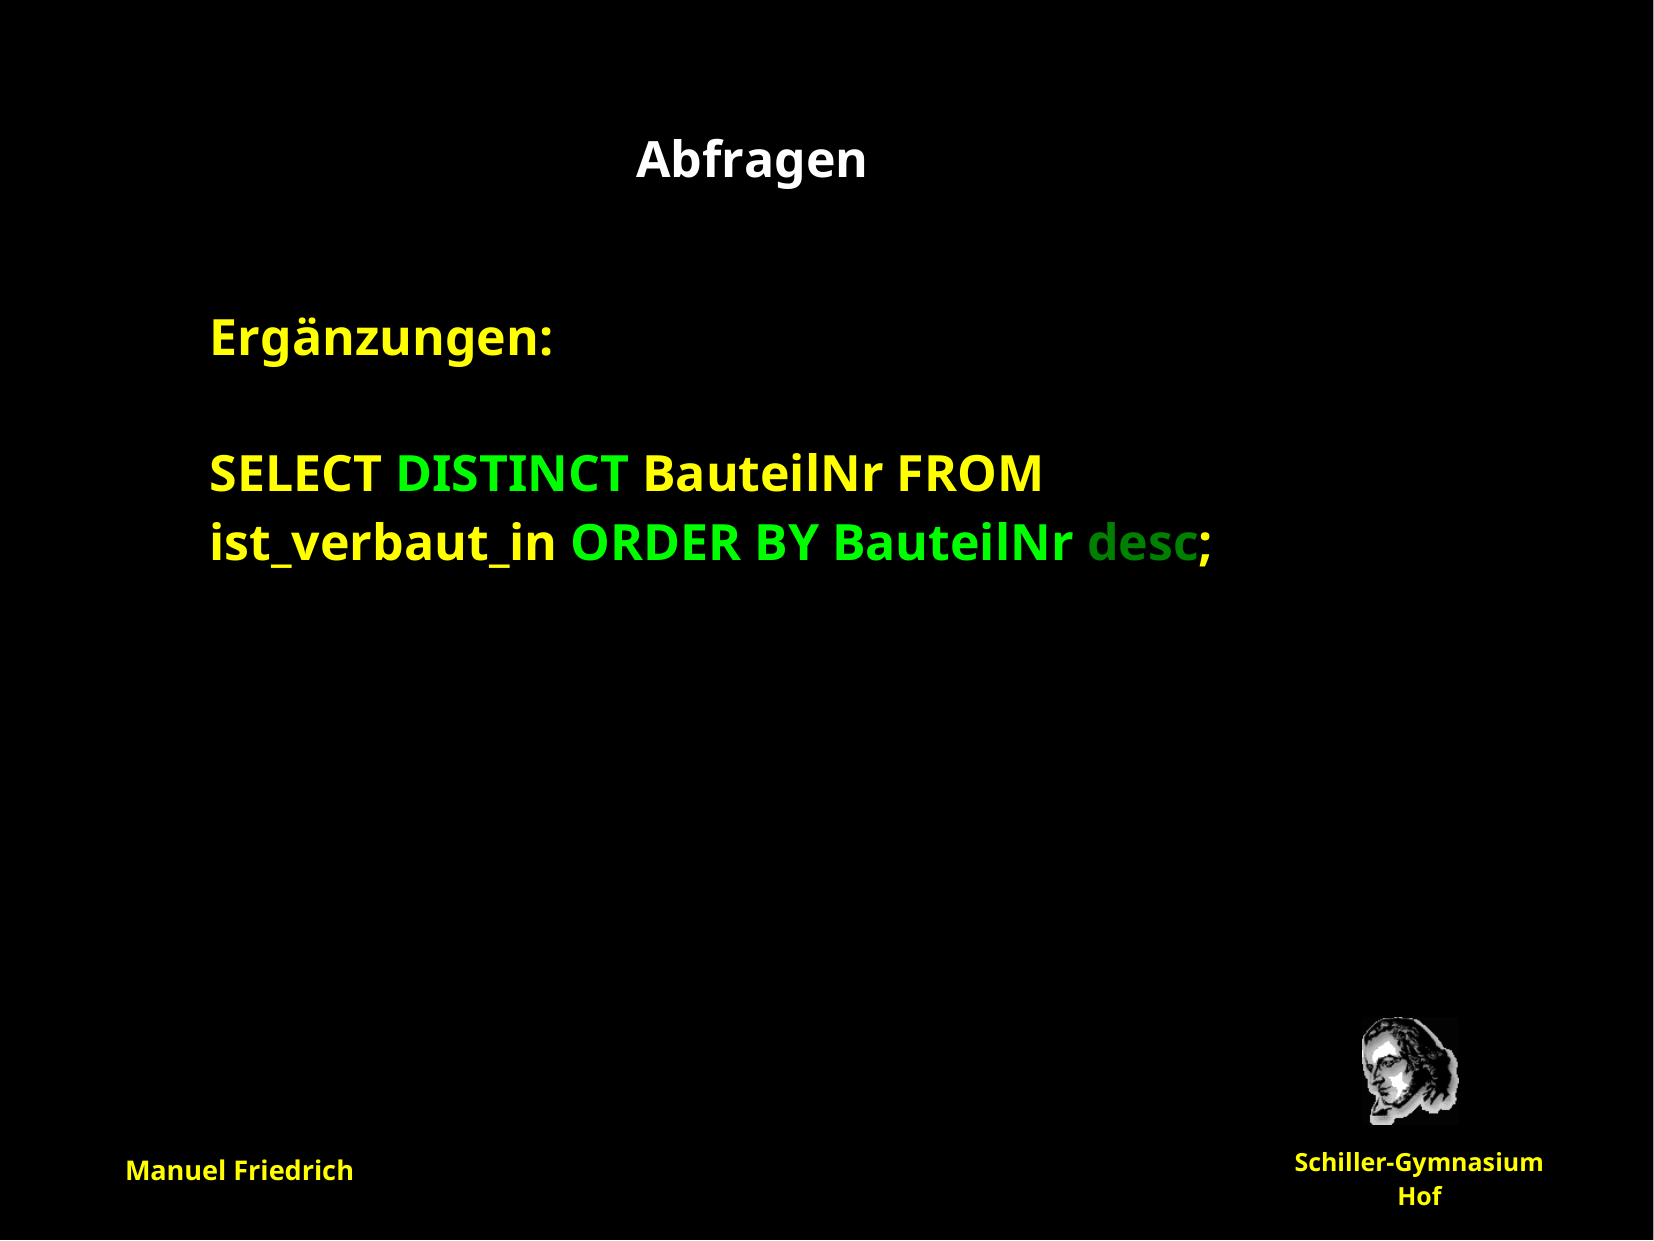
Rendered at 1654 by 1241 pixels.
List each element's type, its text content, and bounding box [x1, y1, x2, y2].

text_box Schiller-Gymnasium Hof [1294, 1145, 1549, 1206]
picture [1362, 1017, 1459, 1125]
text_box Ergänzungen: SELECT DISTINCT BauteilNr FROM ist_verbaut_in ORDER BY BauteilNr desc; [209, 301, 1250, 546]
text_box Abfragen [636, 124, 1032, 286]
text_box Manuel Friedrich [124, 1151, 357, 1185]
